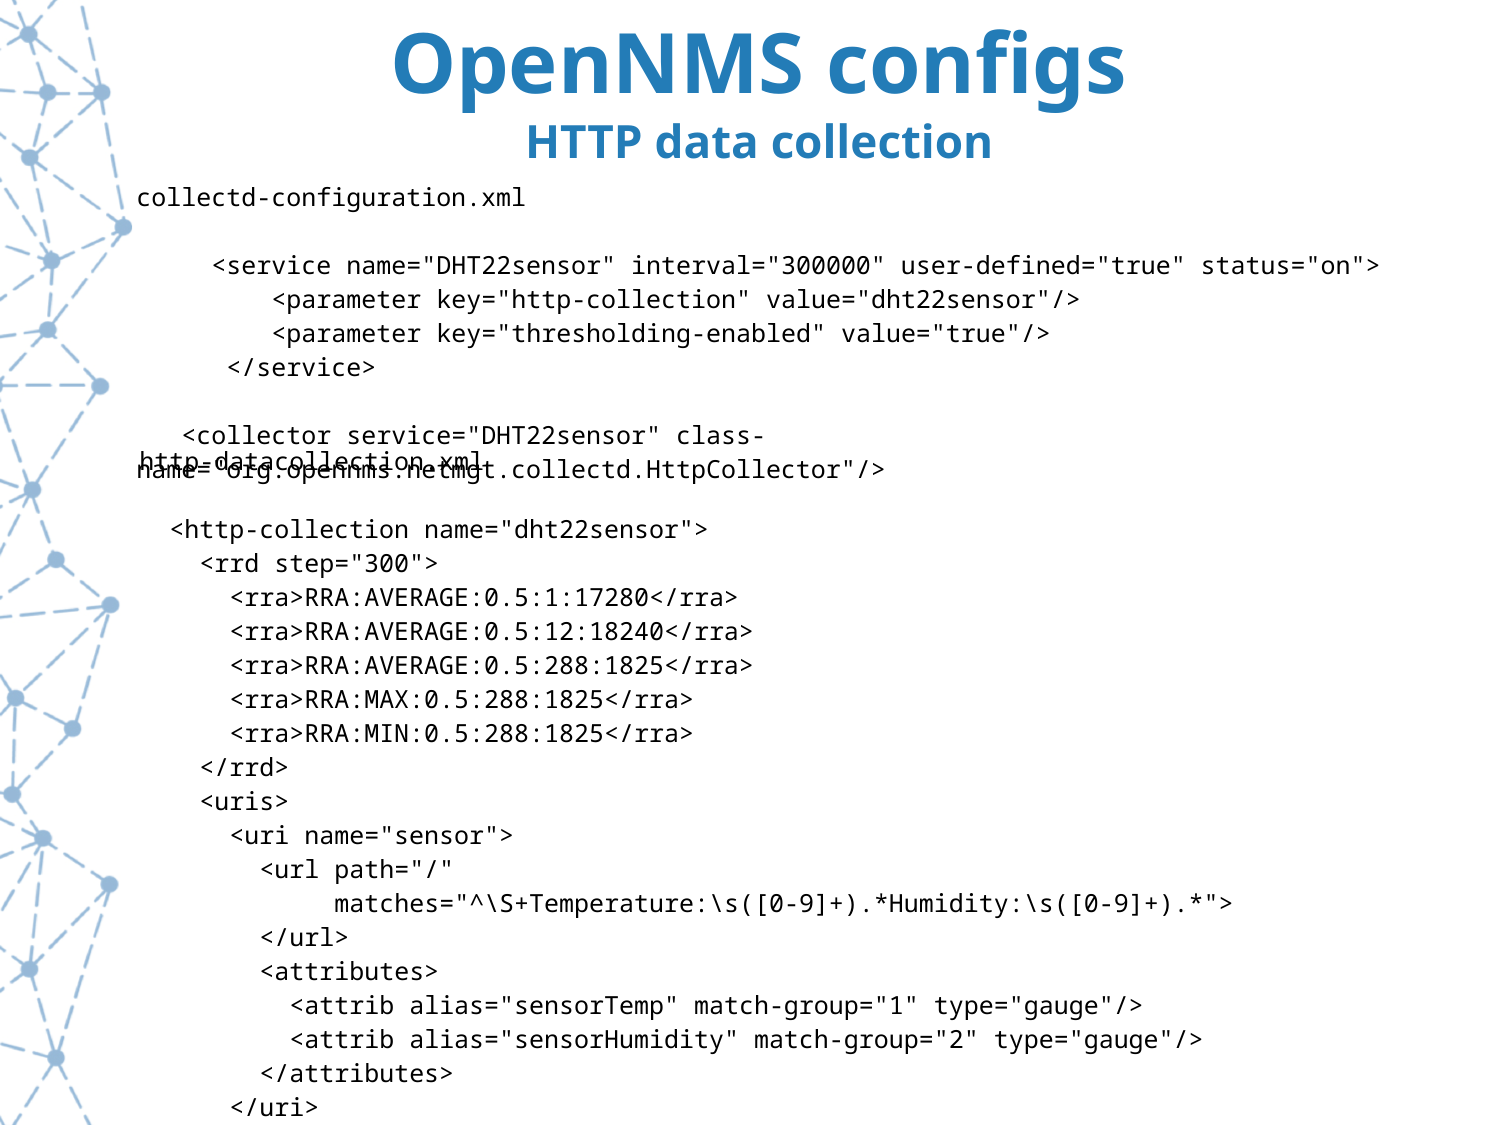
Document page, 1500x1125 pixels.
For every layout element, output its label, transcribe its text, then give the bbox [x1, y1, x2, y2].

text_box collectd-configuration.xml <service name="DHT22sensor" interval="300000" user-defined="true" status="on"> <parameter key="http-collection" value="dht22sensor"/> <parameter key="thresholding-enabled" value="true"/> </service> <collector service="DHT22sensor" class-name="org.opennms.netmgt.collectd.HttpCollector"/> [121, 172, 1442, 451]
picture [0, 0, 133, 1125]
text_box http-datacollection.xml <http-collection name="dht22sensor"> <rrd step="300"> <rra>RRA:AVERAGE:0.5:1:17280</rra> <rra>RRA:AVERAGE:0.5:12:18240</rra> <rra>RRA:AVERAGE:0.5:288:1825</rra> <rra>RRA:MAX:0.5:288:1825</rra> <rra>RRA:MIN:0.5:288:1825</rra> </rrd> <uris> <uri name="sensor"> <url path="/" matches="^\S+Temperature:\s([0-9]+).*Humidity:\s([0-9]+).*"> </url> <attributes> <attrib alias="sensorTemp" match-group="1" type="gauge"/> <attrib alias="sensorHumidity" match-group="2" type="gauge"/> </attributes> </uri> </uris> </http-collection> [124, 436, 1500, 1124]
title OpenNMS configs [375, 2, 1216, 136]
title HTTP data collection [510, 104, 1066, 193]
